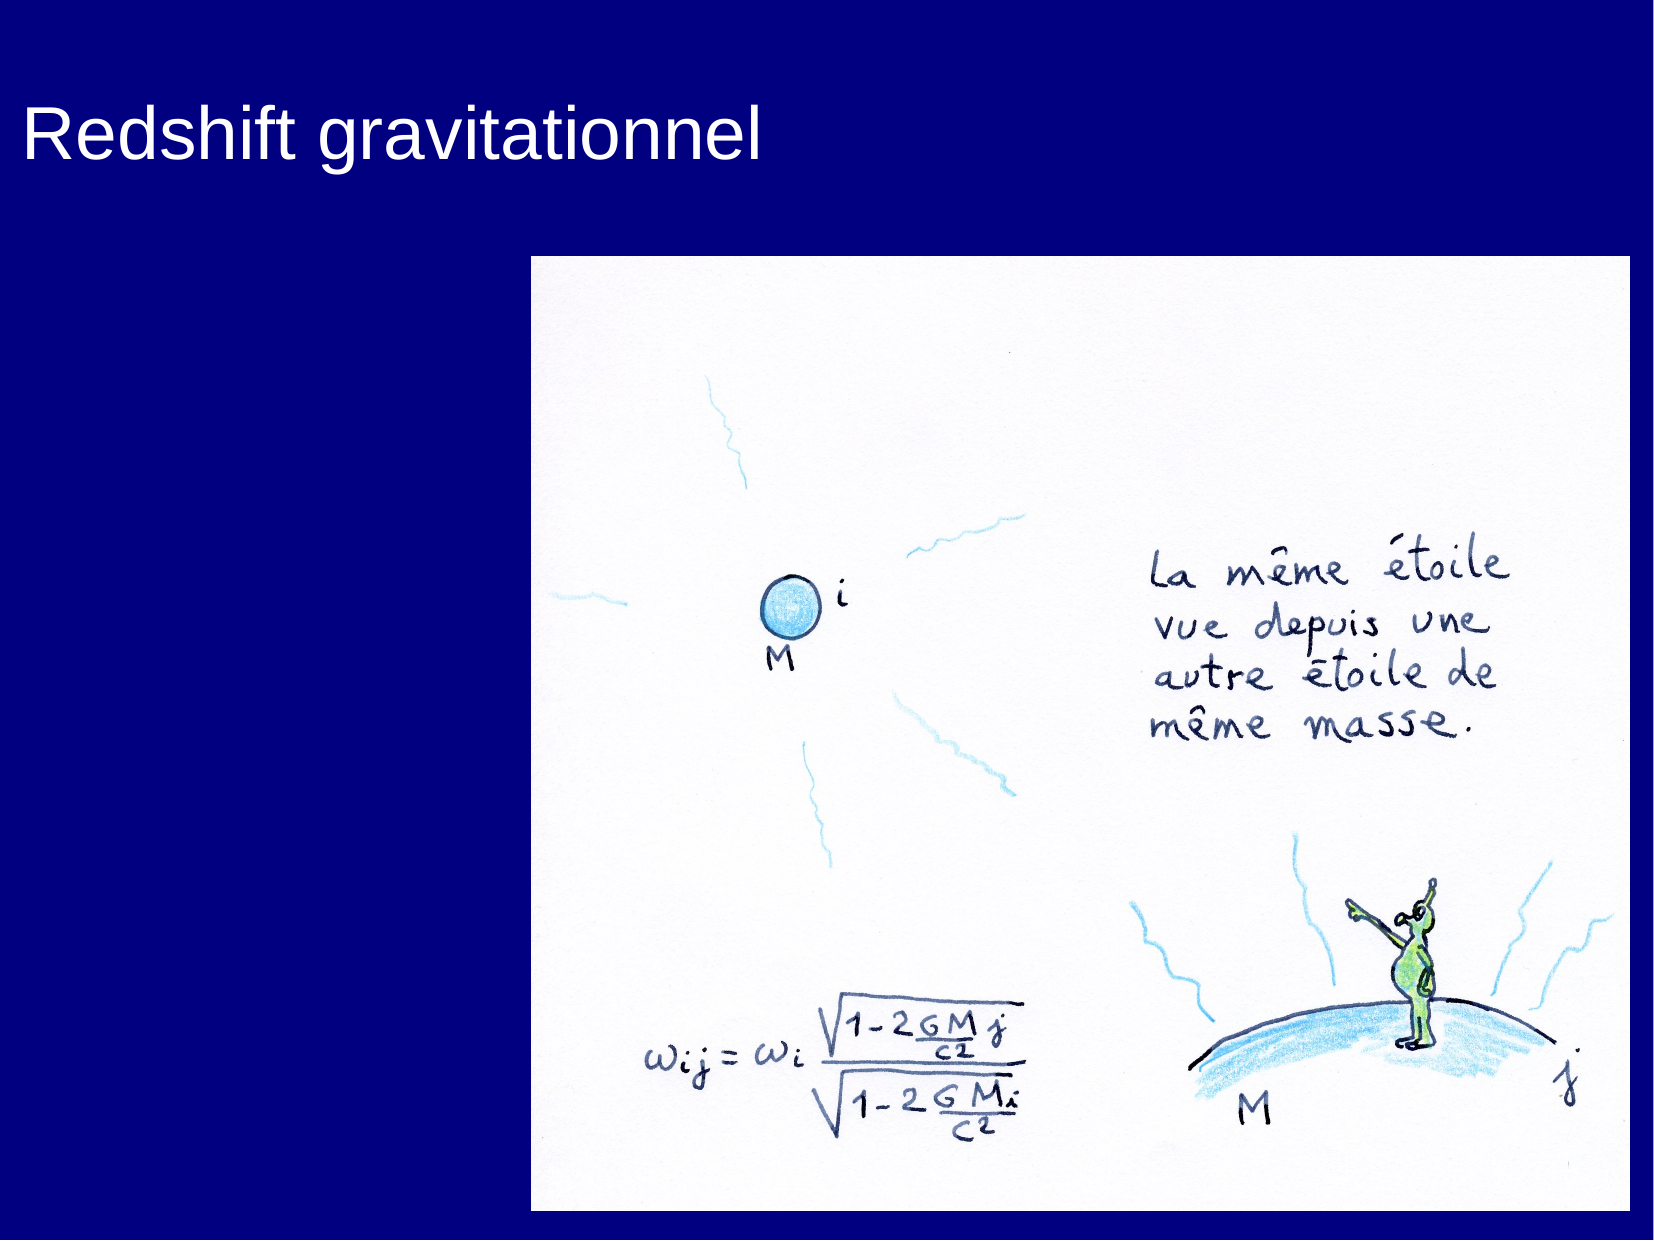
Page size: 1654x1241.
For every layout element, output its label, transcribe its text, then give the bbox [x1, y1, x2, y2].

title Redshift gravitationnel [17, 29, 768, 237]
picture [531, 256, 1630, 1211]
